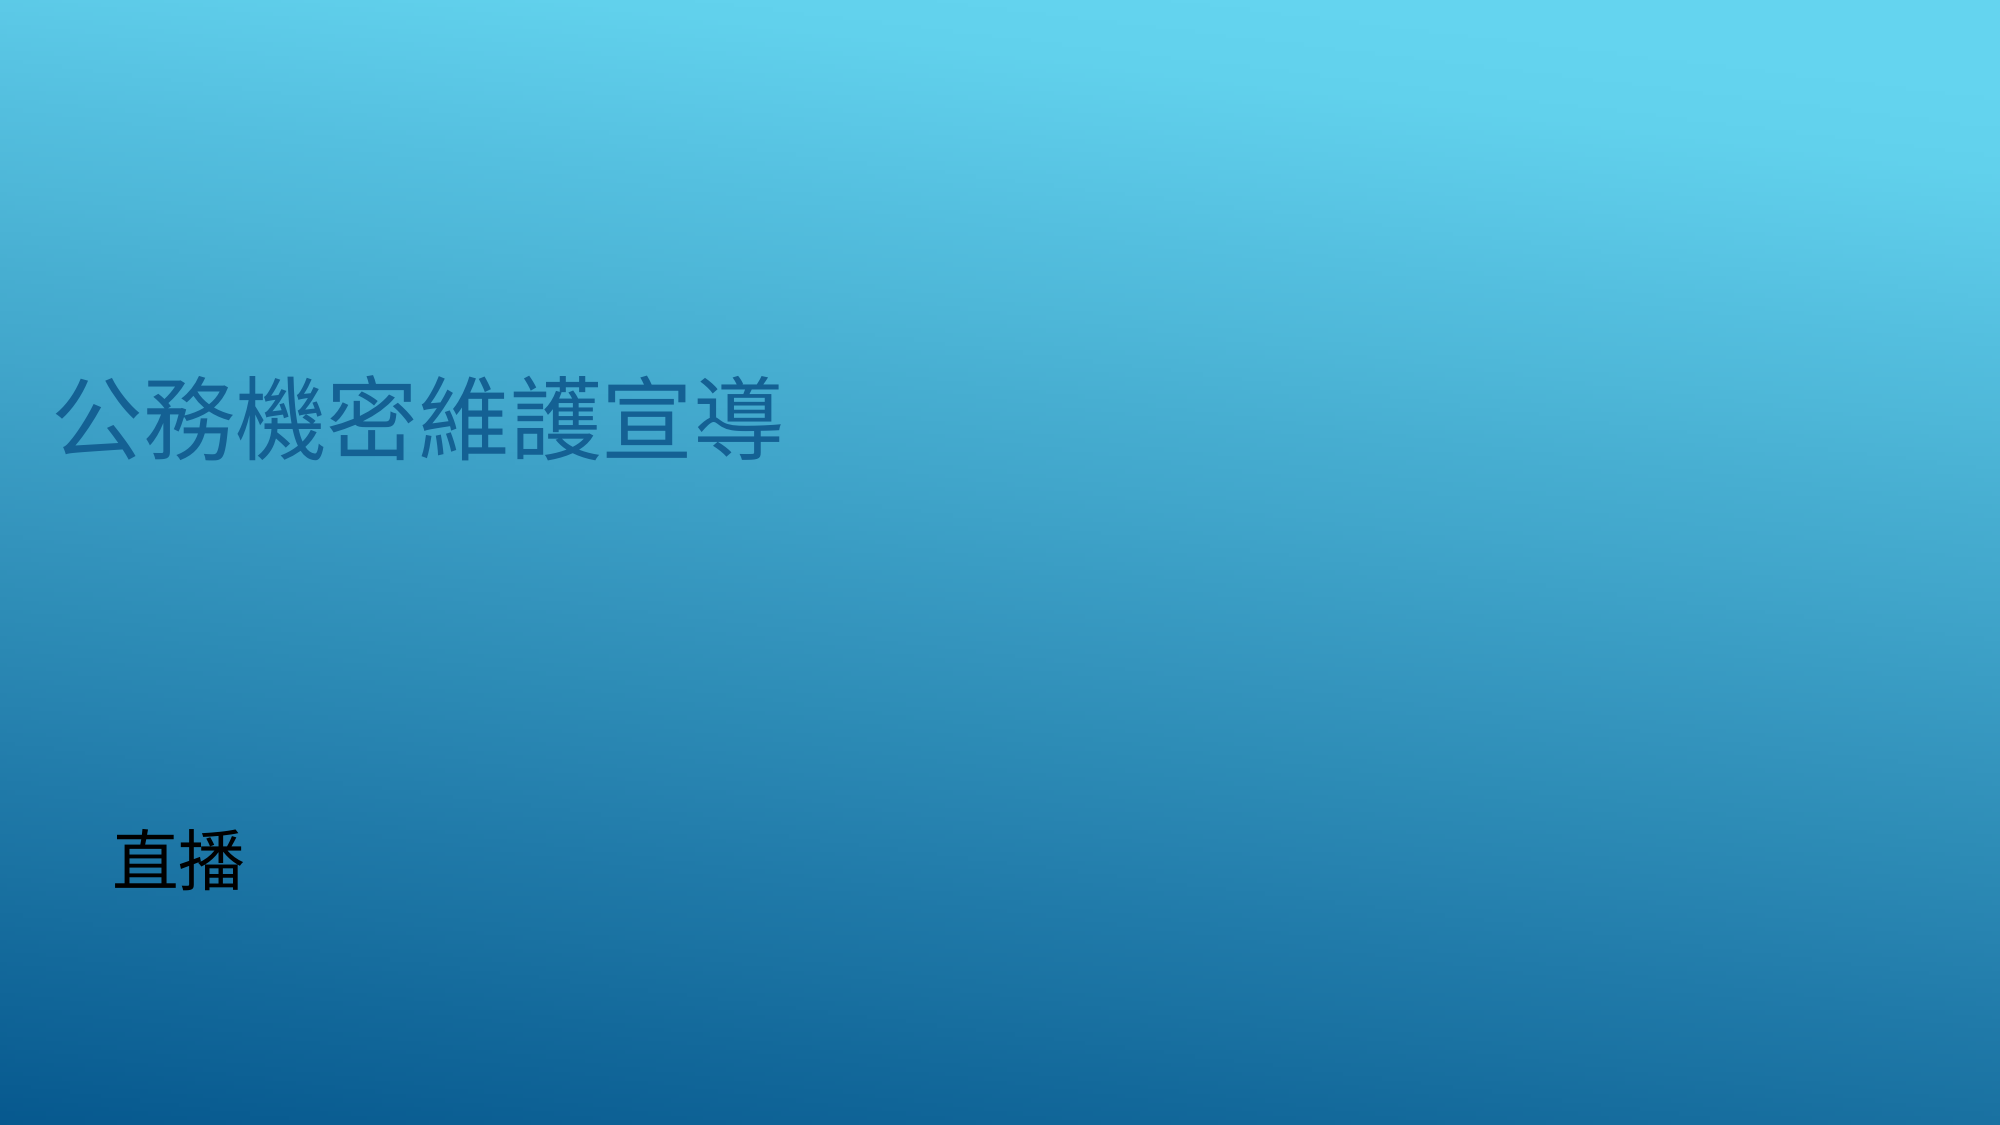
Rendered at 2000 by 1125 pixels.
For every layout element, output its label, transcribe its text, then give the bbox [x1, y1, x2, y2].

subtitle 直播 [112, 762, 1262, 950]
text_box [0, 0, 2000, 1125]
title 公務機密維護宣導 [51, 112, 1700, 716]
